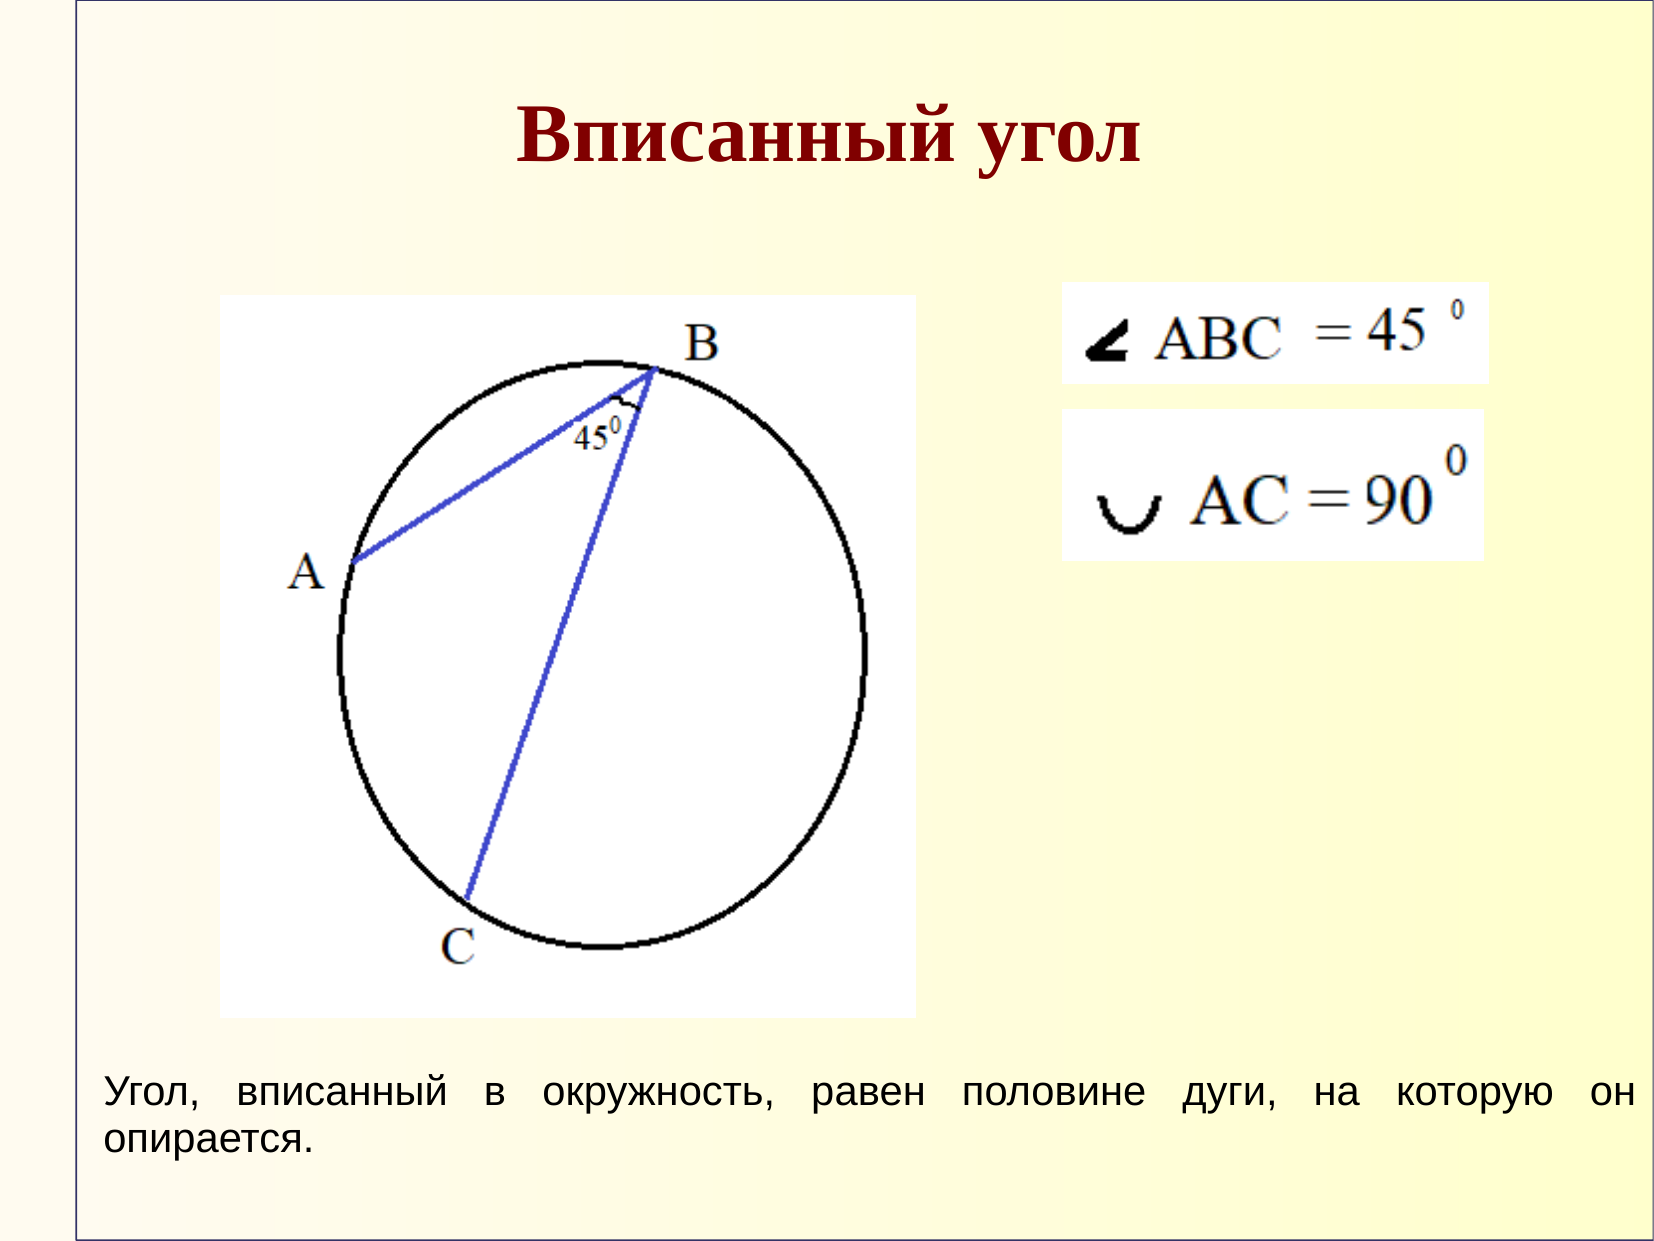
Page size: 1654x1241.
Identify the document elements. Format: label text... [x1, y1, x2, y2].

picture [1062, 409, 1484, 562]
text_box Угол, вписанный в окружность, равен половине дуги, на которую он опирается. [88, 1060, 1652, 1123]
picture [220, 295, 916, 1018]
title Вписанный угол [124, 30, 1536, 237]
picture [0, 0, 75, 1241]
picture [1062, 282, 1489, 384]
